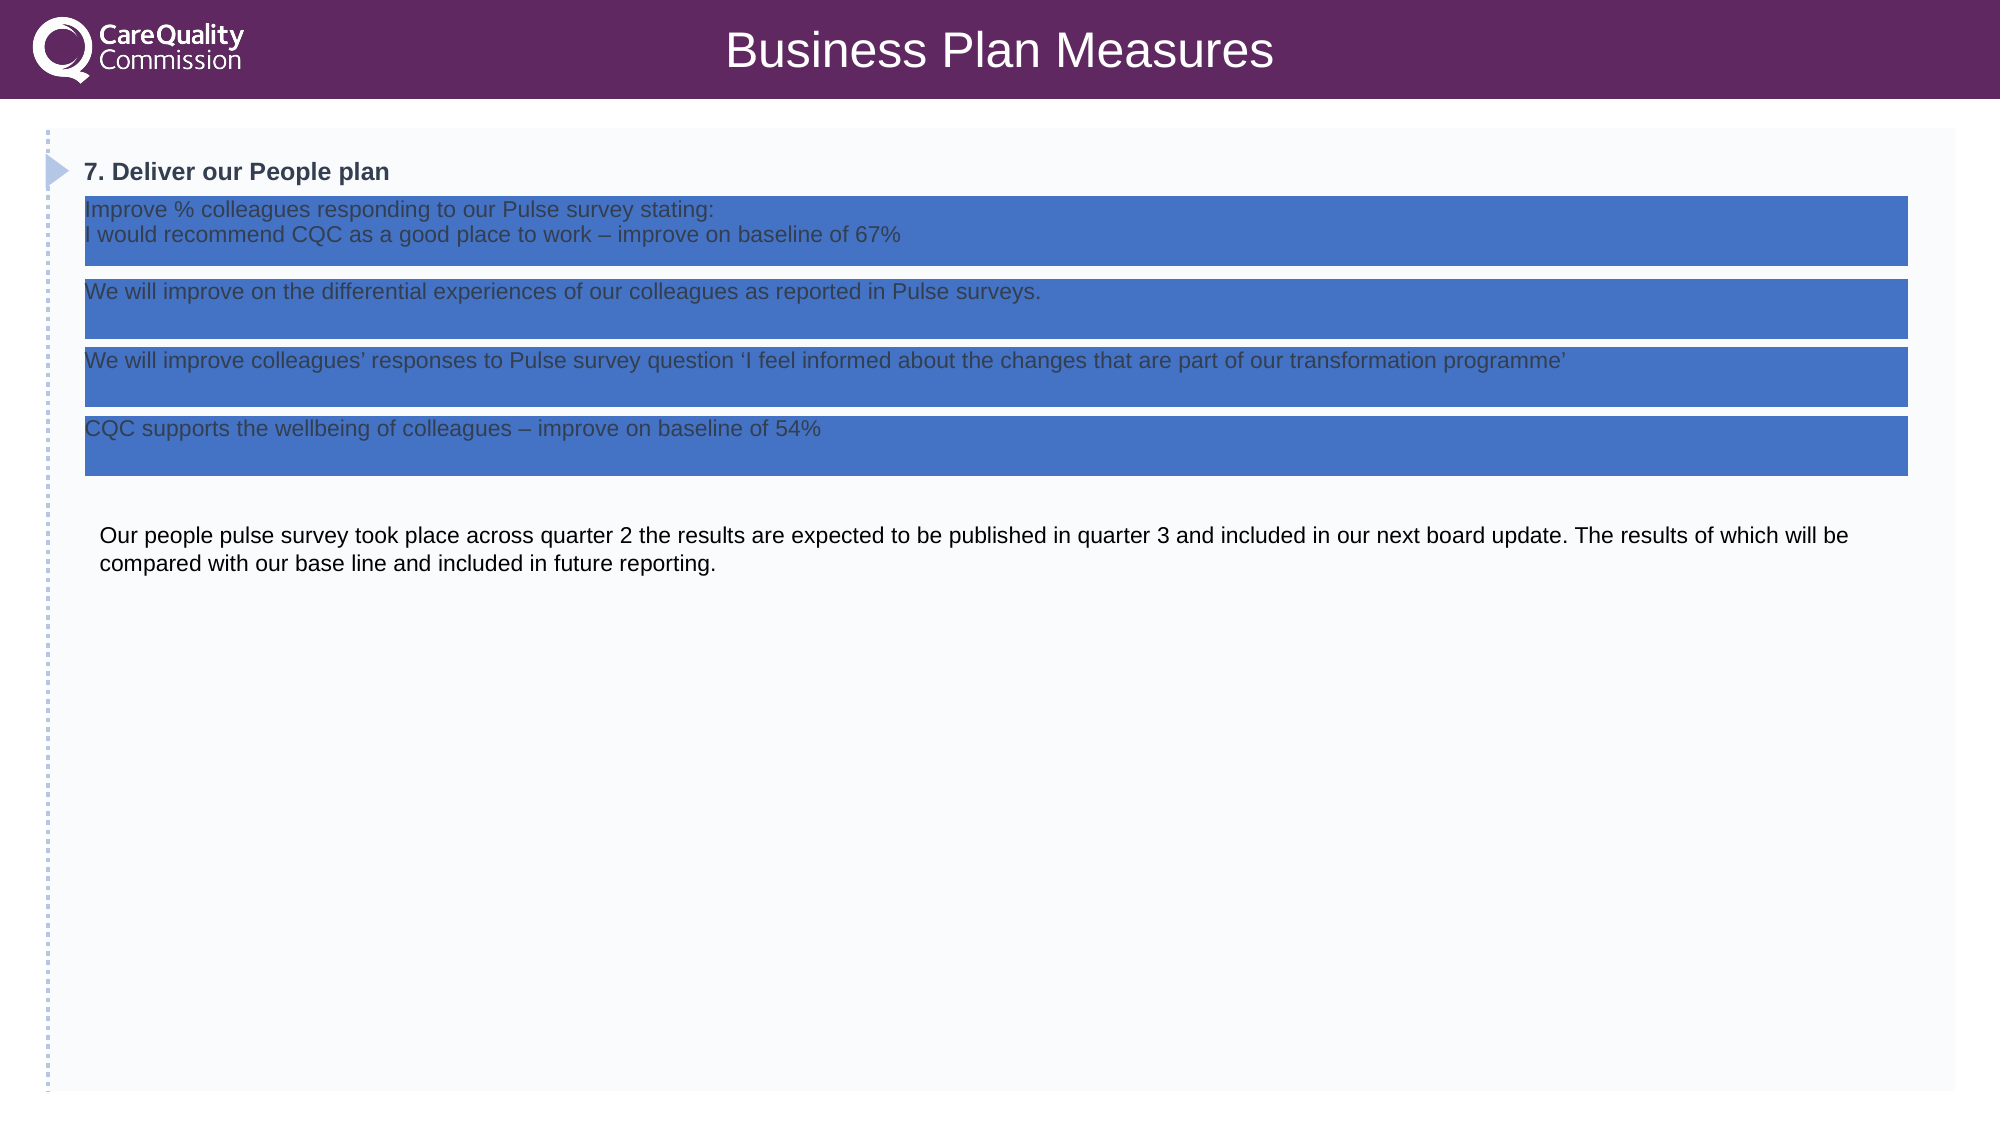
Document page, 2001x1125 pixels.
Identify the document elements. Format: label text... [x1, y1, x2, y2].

table_header [1848, 416, 1908, 476]
table_header We will improve on the differential experiences of our colleagues as reported in Pulse surveys. [85, 279, 1848, 339]
table_header CQC supports the wellbeing of colleagues – improve on baseline of 54% [85, 416, 1848, 476]
table_header [1848, 279, 1908, 339]
table_header We will improve colleagues’ responses to Pulse survey question ‘I feel informed about the changes that are part of our transformation programme’ [85, 347, 1848, 407]
text_box Business Plan Measures [641, 9, 1358, 86]
table_header Improve % colleagues responding to our Pulse survey stating: I would recommend CQC as a good place to work – improve on baseline of 67% [85, 196, 1848, 266]
picture [32, 16, 245, 84]
table_header [1848, 347, 1908, 407]
text_box [45, 128, 1955, 1091]
text_box [0, 0, 2000, 99]
text_box Our people pulse survey took place across quarter 2 the results are expected to be published in quarter 3 and included in our next board update. The results of which will be compared with our base line and included in future reporting. [84, 513, 1909, 584]
table_header [1848, 196, 1908, 266]
text_box 7. Deliver our People plan [69, 147, 1893, 194]
